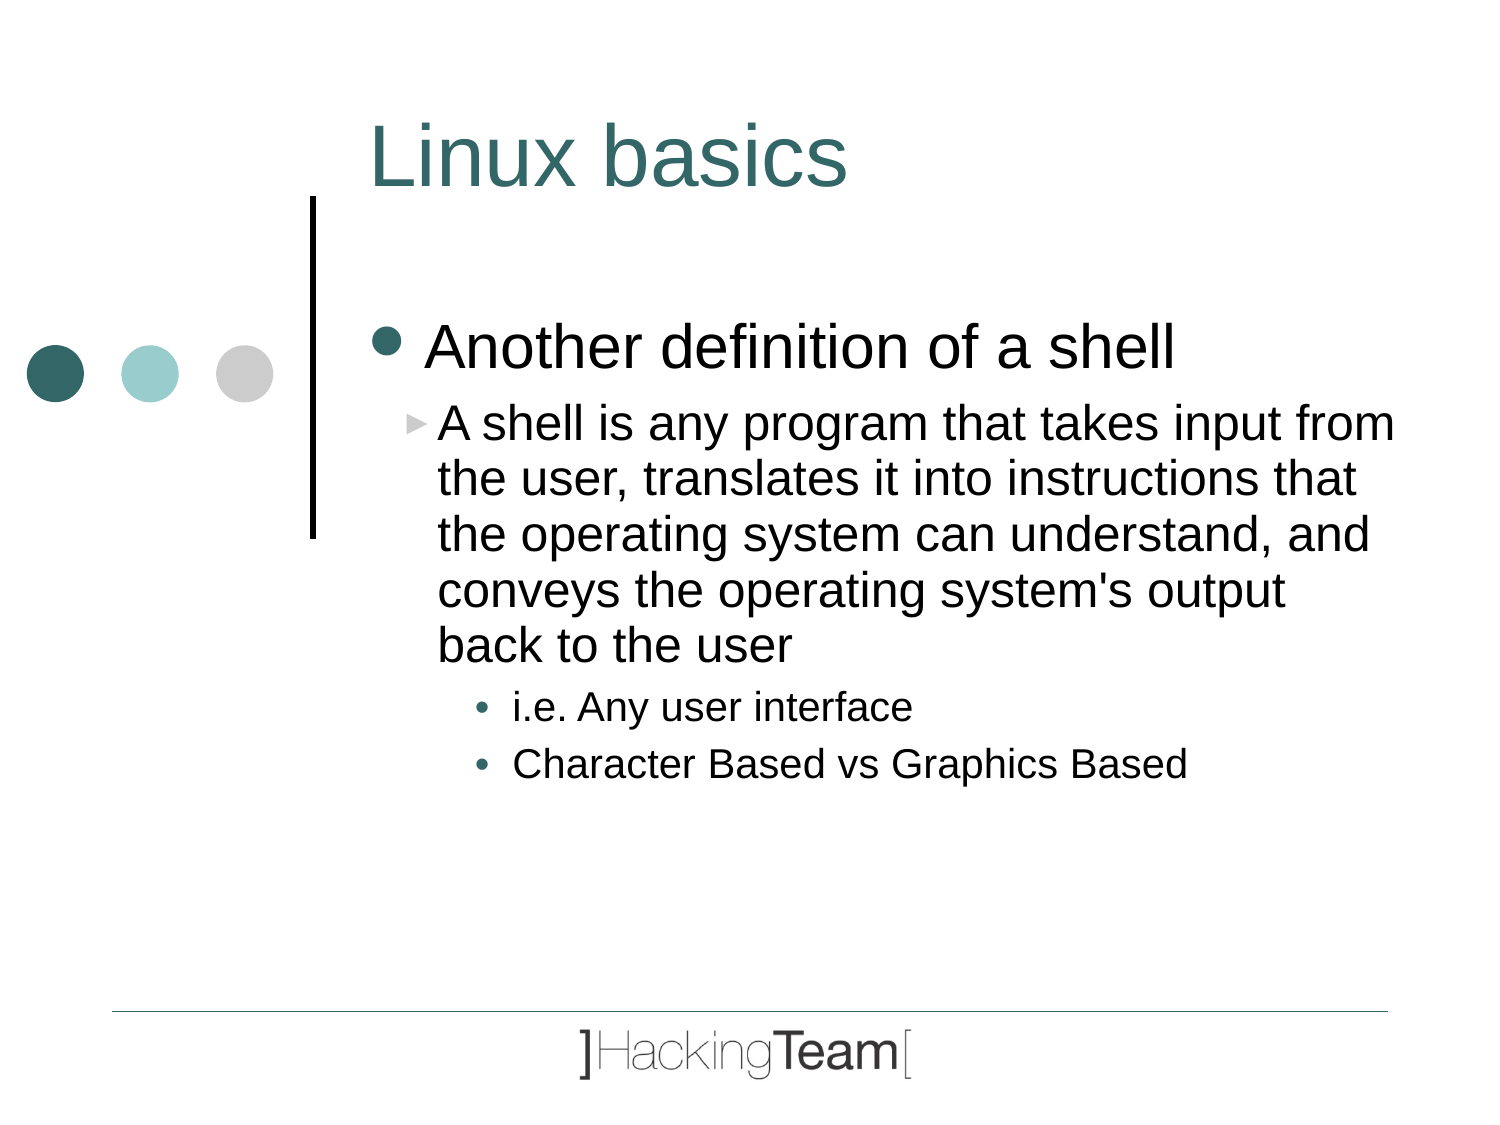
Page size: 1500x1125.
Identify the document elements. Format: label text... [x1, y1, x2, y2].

title Linux basics [249, 38, 1401, 275]
picture [574, 1041, 916, 1084]
list Another definition of a shell A shell is any program that takes input from the user, translates it into instructions that the operating system can understand, and conveys the operating system's output back to the user i.e. Any user interface Character Based vs Graphics Based [249, 312, 1401, 1041]
